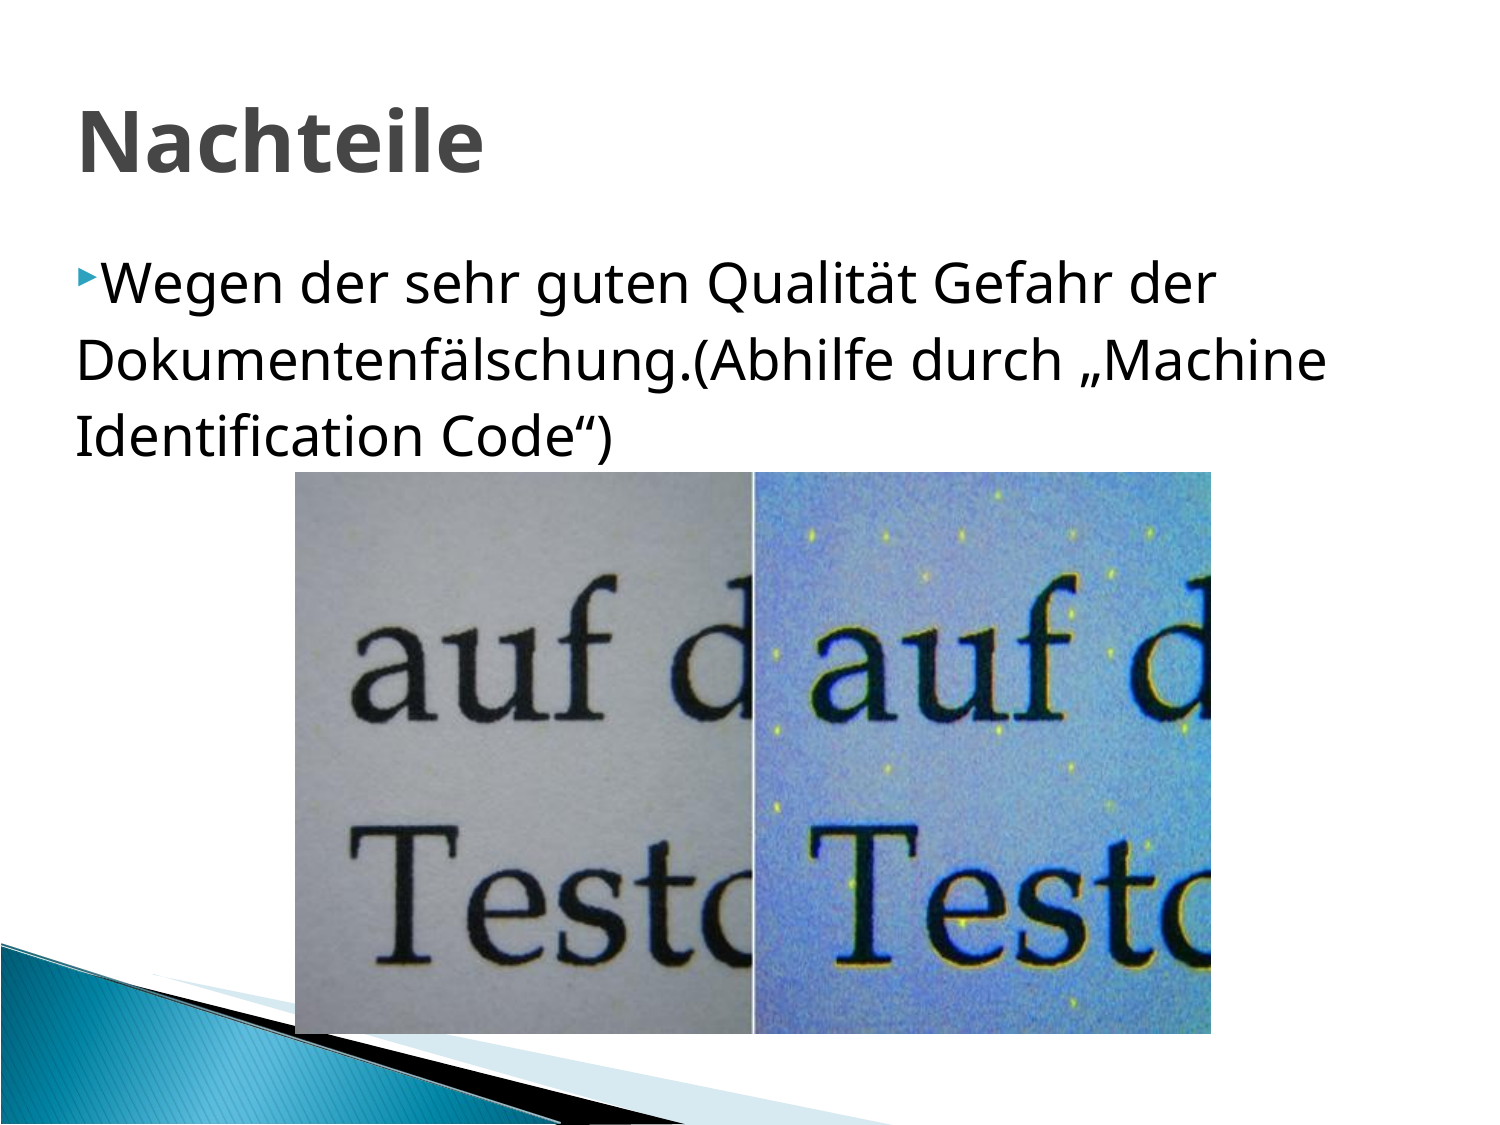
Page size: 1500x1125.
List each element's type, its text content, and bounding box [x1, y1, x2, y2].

picture [0, 472, 1211, 1125]
title Nachteile [75, 28, 1426, 242]
list Wegen der sehr guten Qualität Gefahr der Dokumentenfälschung.(Abhilfe durch „Machine Identification Code“) [75, 242, 1426, 986]
